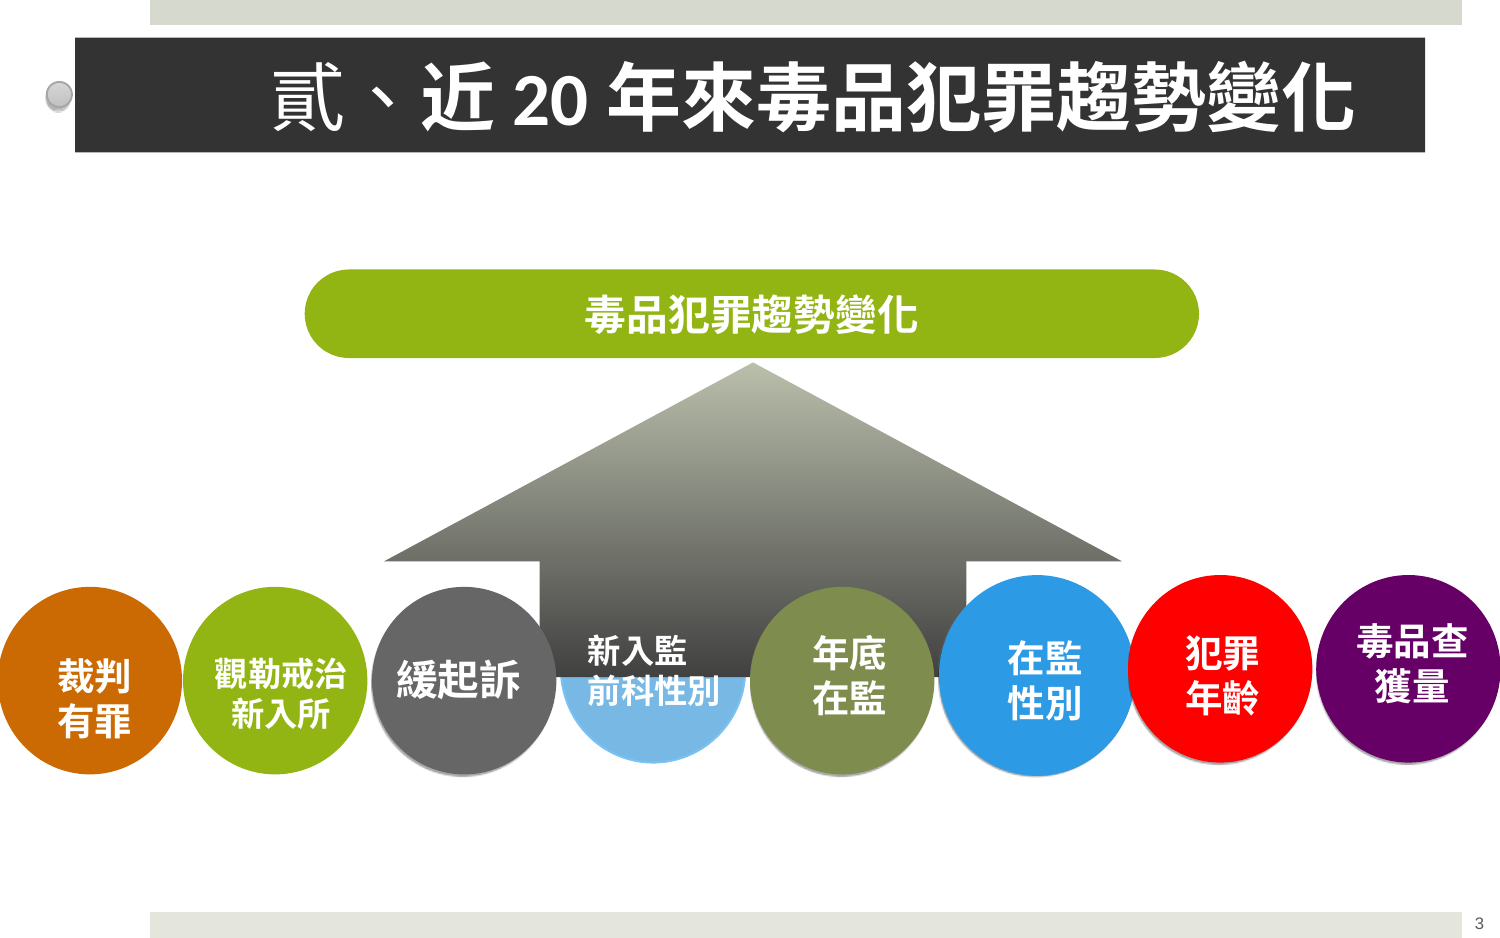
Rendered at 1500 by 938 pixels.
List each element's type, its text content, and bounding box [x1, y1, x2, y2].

text_box [1316, 621, 1488, 763]
text_box [377, 712, 552, 775]
text_box [1441, 897, 1500, 938]
text_box 緩起訴 [360, 645, 558, 712]
text_box [189, 586, 361, 645]
text_box [1149, 729, 1291, 763]
text_box [575, 719, 731, 763]
text_box 新入監 前科性別 [572, 622, 739, 719]
text_box 在監 性別 [962, 627, 1128, 734]
text_box 年底在監 [797, 622, 904, 729]
text_box [46, 81, 72, 108]
text_box [205, 742, 345, 775]
text_box 毒品犯罪趨勢變化 [304, 269, 1200, 359]
text_box 犯罪 年齡 [1139, 622, 1306, 729]
text_box 觀勒戒治 新入所 [182, 645, 381, 742]
text_box [1306, 634, 1313, 703]
text_box 毒品查獲量 [1329, 610, 1496, 717]
text_box [1496, 639, 1500, 698]
text_box [4, 586, 176, 645]
text_box [1336, 575, 1481, 610]
text_box [1128, 624, 1139, 714]
title 貳、近20年來毒品犯罪趨勢變化 [75, 37, 1426, 153]
text_box [1140, 575, 1301, 622]
text_box 裁判 有罪 [0, 645, 190, 752]
text_box [30, 752, 150, 775]
text_box [378, 362, 1123, 776]
